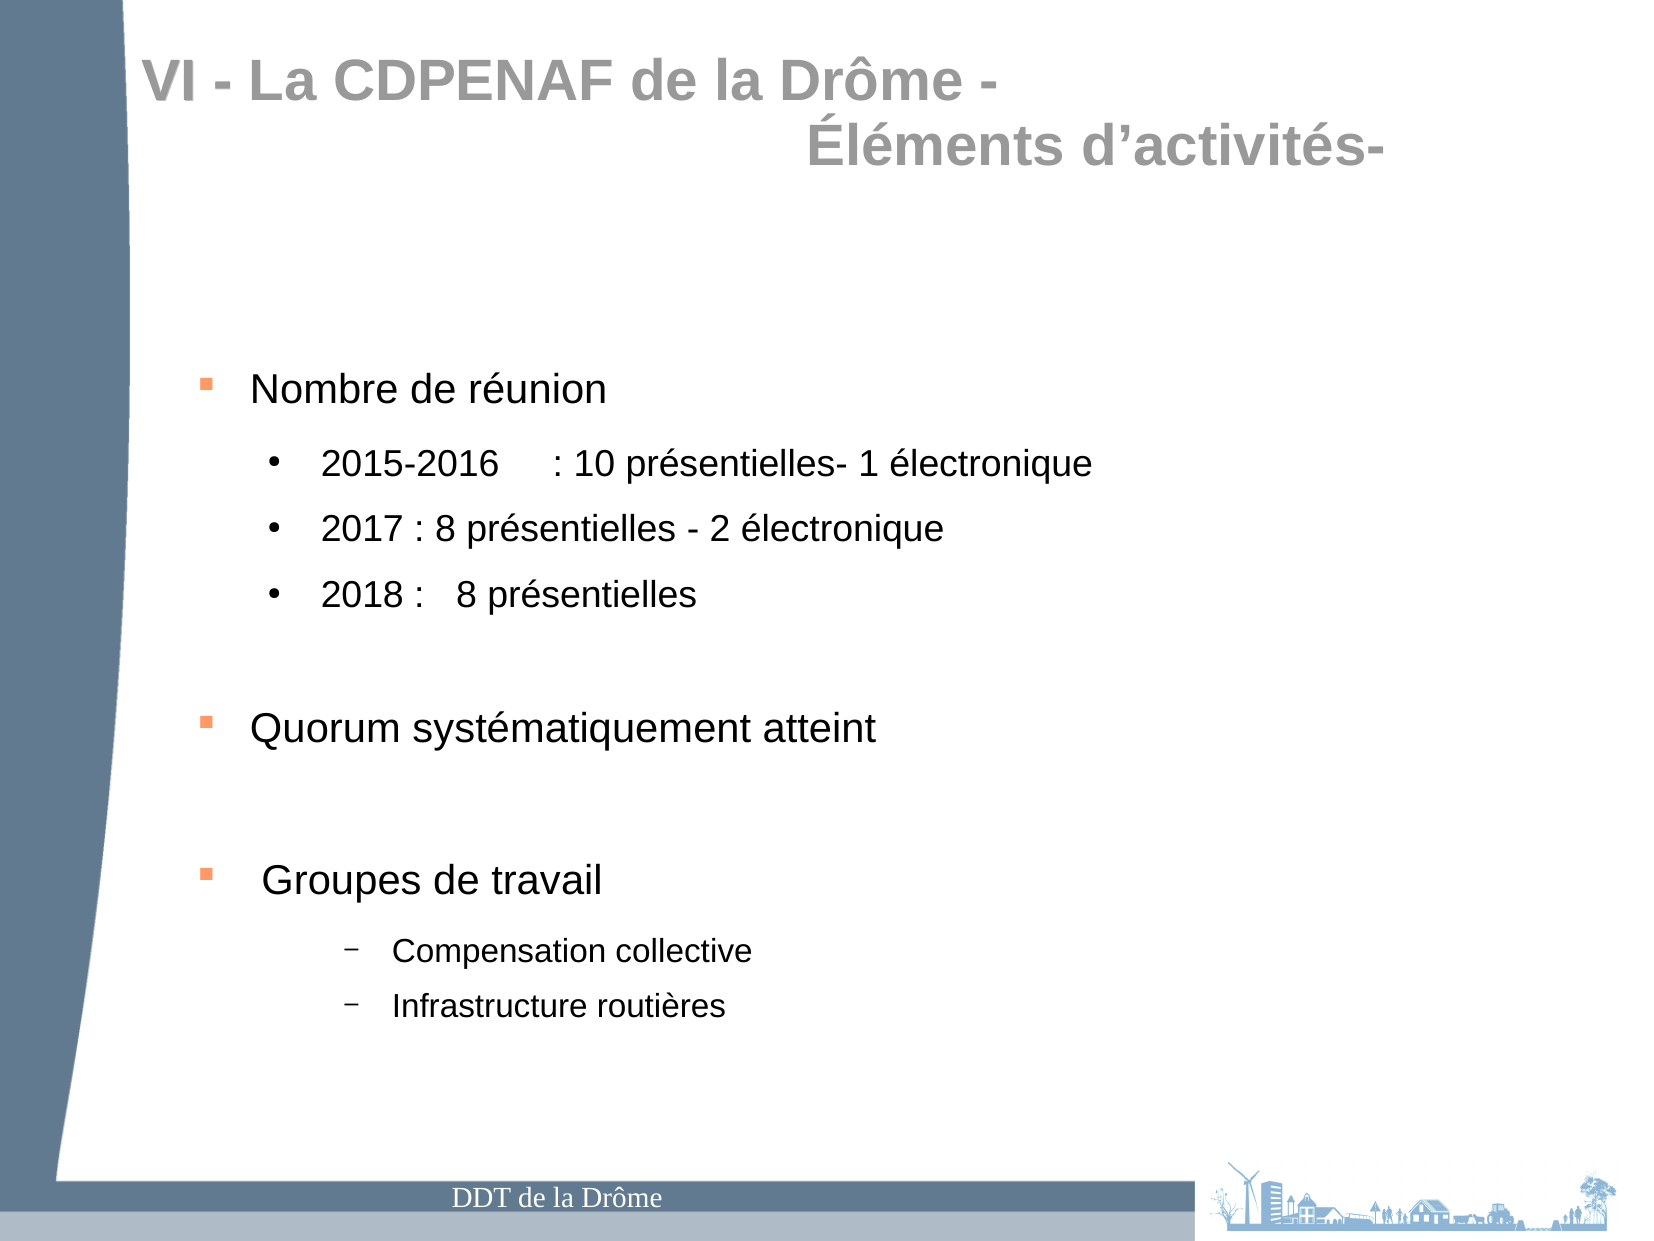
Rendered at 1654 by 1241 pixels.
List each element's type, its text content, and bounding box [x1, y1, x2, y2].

title VI - La CDPENAF de la Drôme - Éléments d’activités- [141, 44, 1617, 183]
list Nombre de réunion 2015-2016 : 10 présentielles- 1 électronique 2017 : 8 présentielles - 2 électronique 2018 : 8 présentielles Quorum systématiquement atteint Groupes de travail Compensation collective Infrastructure routières [179, 290, 1509, 1241]
